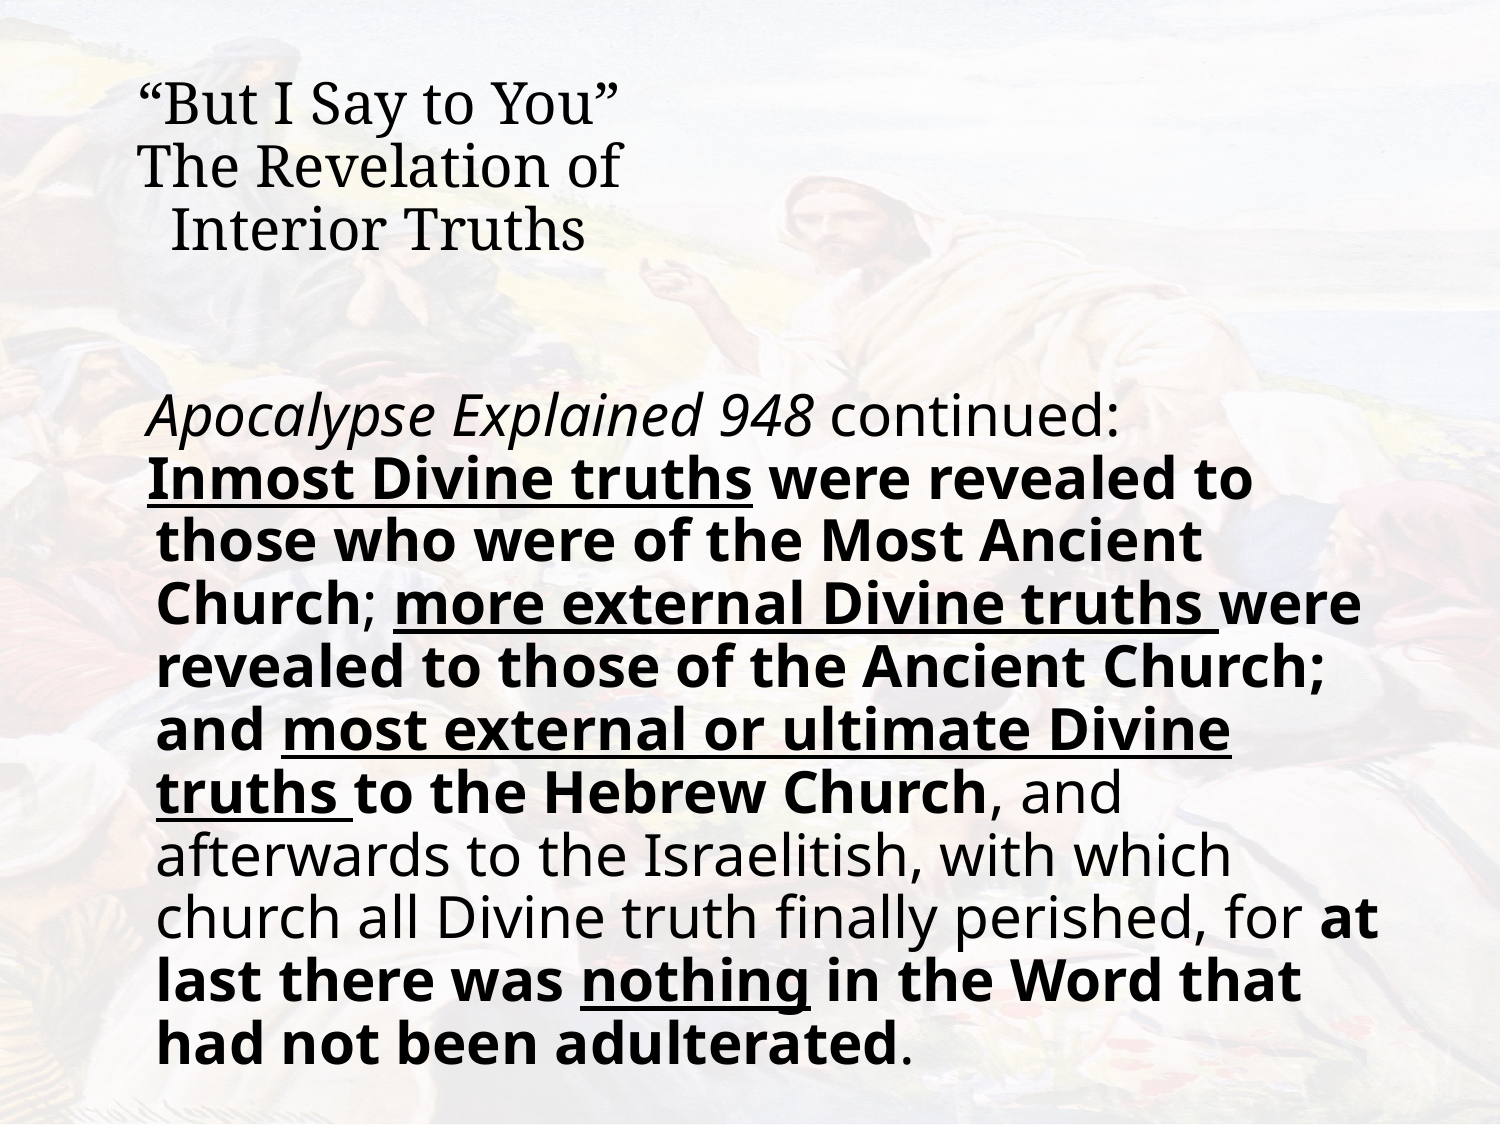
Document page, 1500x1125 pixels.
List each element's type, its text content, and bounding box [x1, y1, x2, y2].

list Apocalypse Explained 948 continued: Inmost Divine truths were revealed to those who were of the Most Ancient Church; more external Divine truths were revealed to those of the Ancient Church; and most external or ultimate Divine truths to the Hebrew Church, and afterwards to the Israelitish, with which church all Divine truth finally perished, for at last there was nothing in the Word that had not been adulterated. [103, 378, 1397, 1093]
title “But I Say to You” The Revelation of Interior Truths [116, 59, 642, 278]
